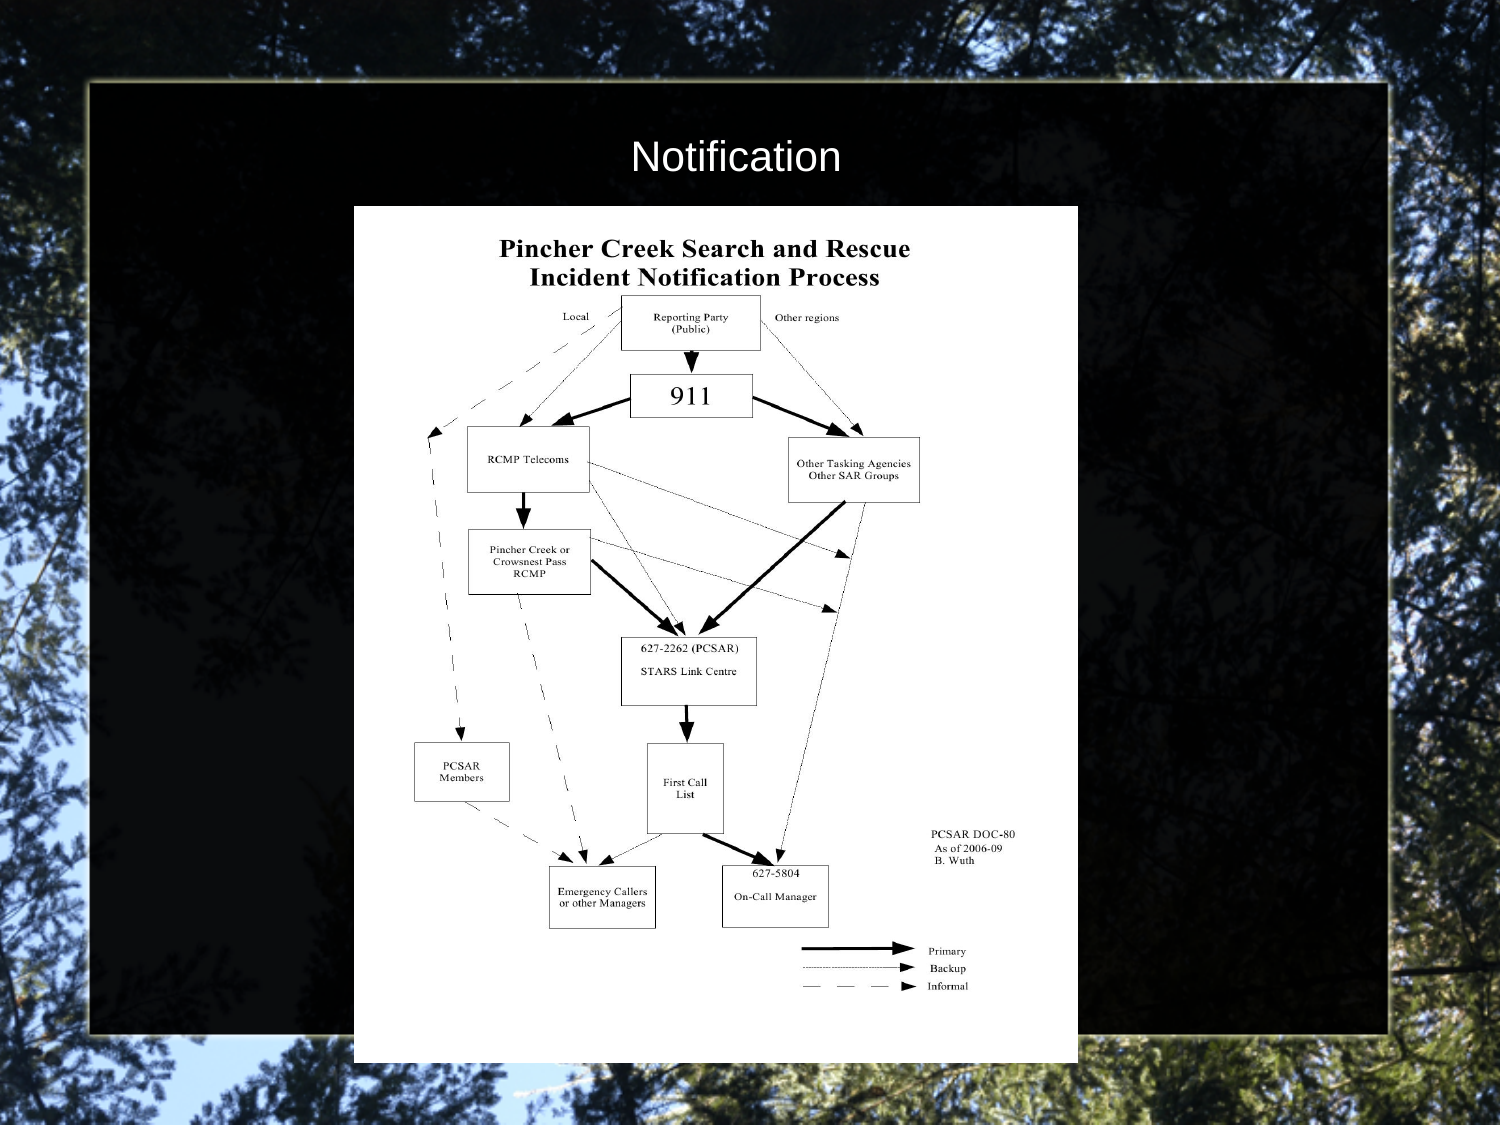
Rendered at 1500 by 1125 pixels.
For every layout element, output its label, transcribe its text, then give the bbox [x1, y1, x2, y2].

picture [0, 0, 1500, 1125]
title Notification [80, 80, 1393, 233]
